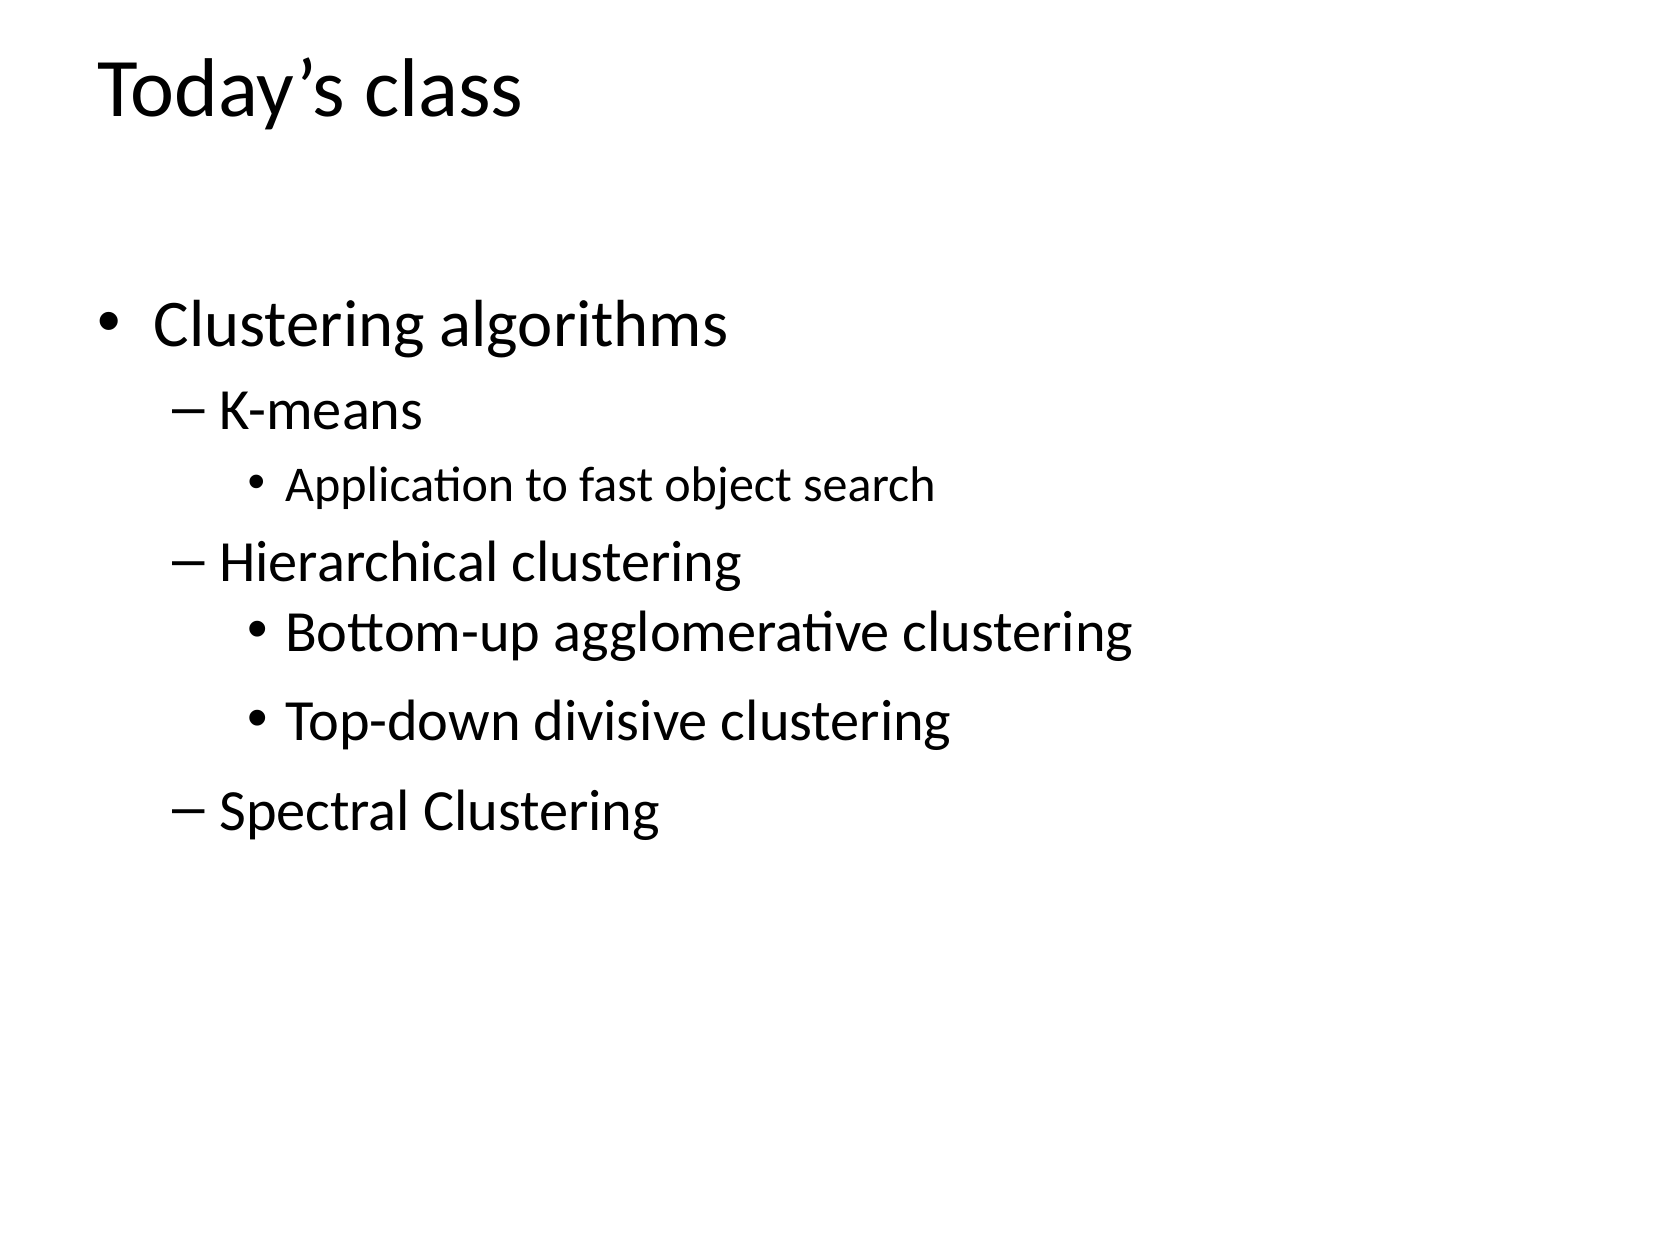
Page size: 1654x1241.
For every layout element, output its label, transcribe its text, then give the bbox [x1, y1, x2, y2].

list Clustering algorithms K-means Application to fast object search Hierarchical clustering Bottom-up agglomerative clustering Top-down divisive clustering Spectral Clustering [82, 179, 1571, 1108]
title Today’s class [82, 0, 1571, 166]
